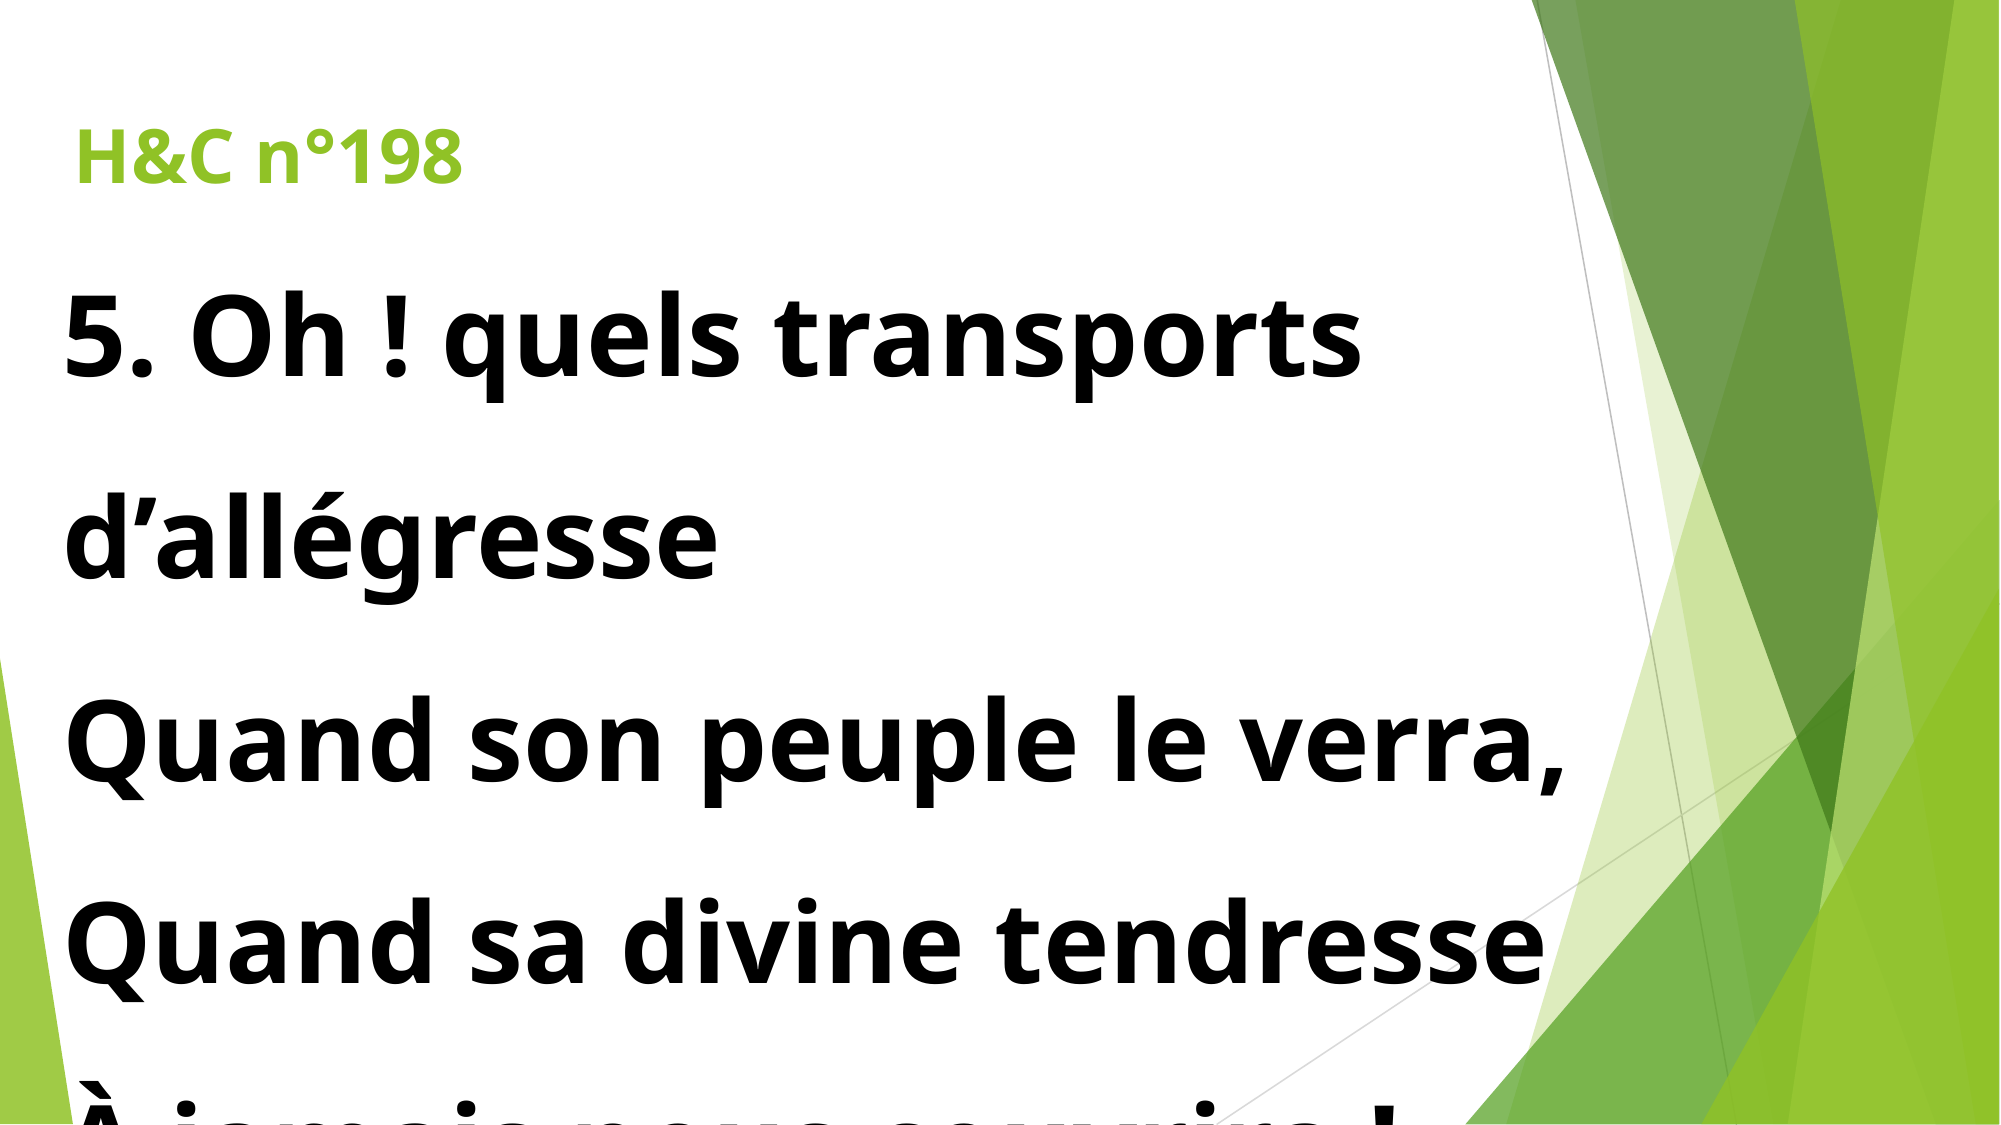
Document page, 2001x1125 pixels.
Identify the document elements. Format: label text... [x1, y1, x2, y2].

text_box 5. Oh ! quels transports d’allégresse Quand son peuple le verra, Quand sa divine tendresse À jamais nous couvrira ! [47, 188, 2001, 1076]
text_box H&C n°198 [59, 101, 1522, 188]
